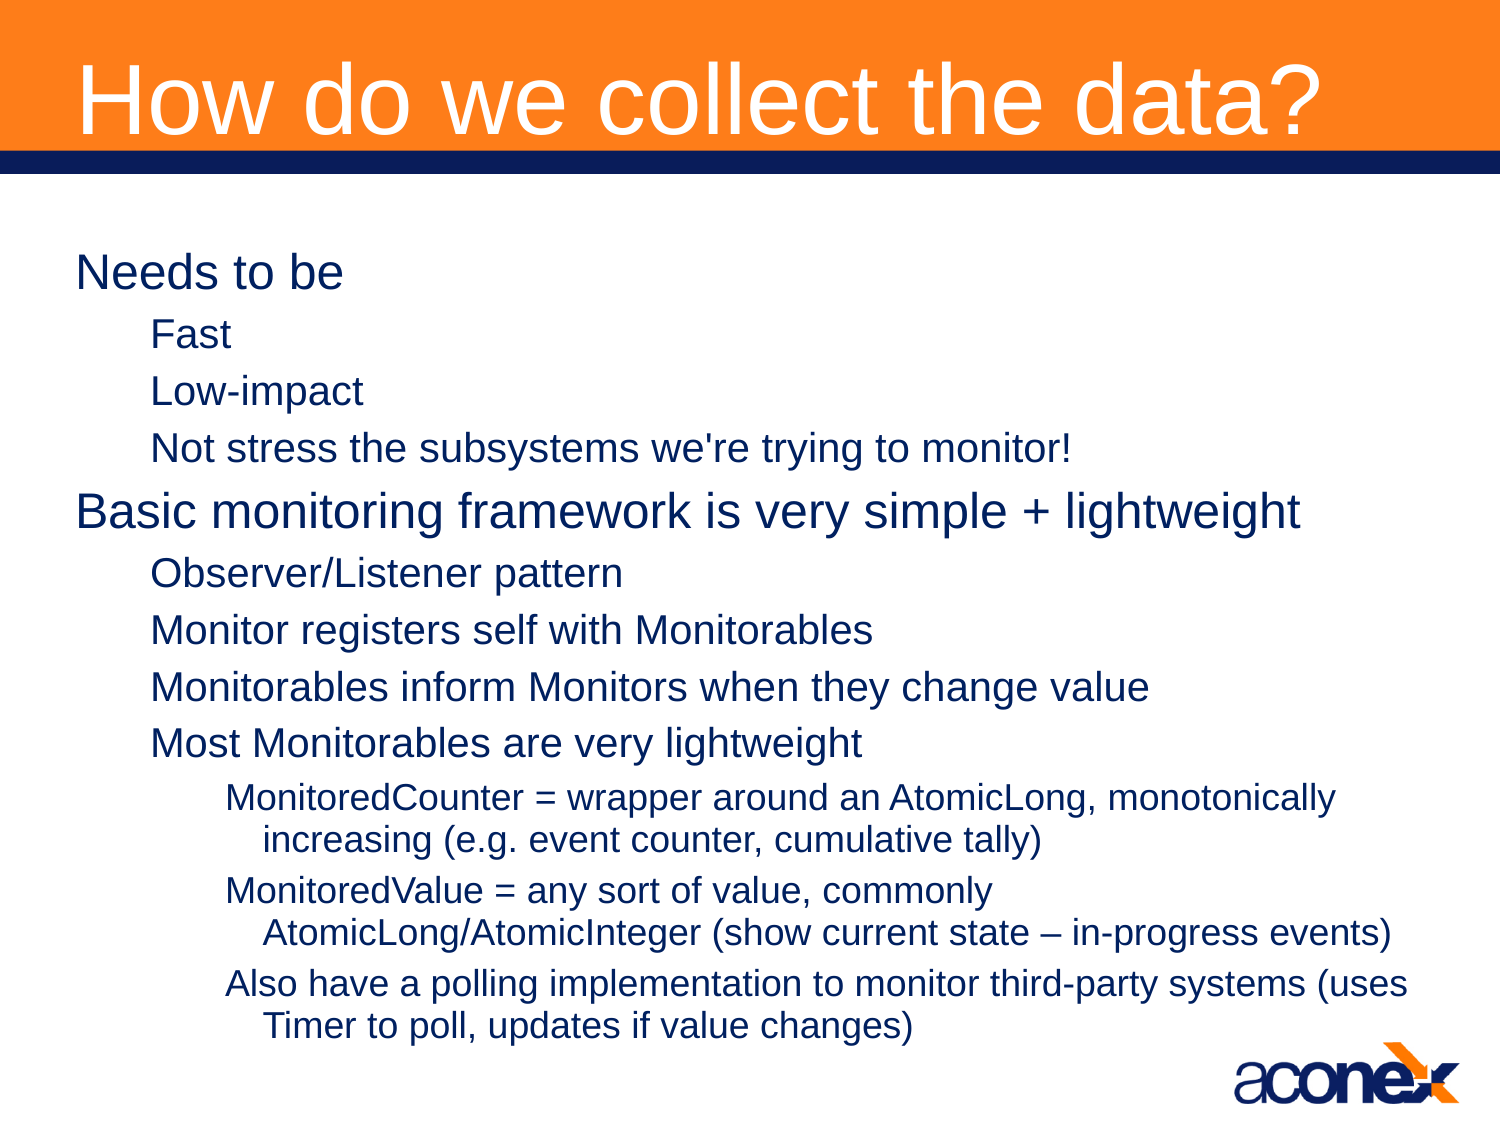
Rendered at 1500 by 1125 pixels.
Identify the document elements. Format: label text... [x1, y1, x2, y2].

picture [1426, 1042, 1460, 1104]
title How do we collect the data? [75, 30, 1426, 169]
list Needs to be Fast Low-impact Not stress the subsystems we're trying to monitor! Basic monitoring framework is very simple + lightweight Observer/Listener pattern Monitor registers self with Monitorables Monitorables inform Monitors when they change value Most Monitorables are very lightweight MonitoredCounter = wrapper around an AtomicLong, monotonically increasing (e.g. event counter, cumulative tally) MonitoredValue = any sort of value, commonly AtomicLong/AtomicInteger (show current state – in-progress events) Also have a polling implementation to monitor third-party systems (uses Timer to poll, updates if value changes) [75, 244, 1426, 1125]
